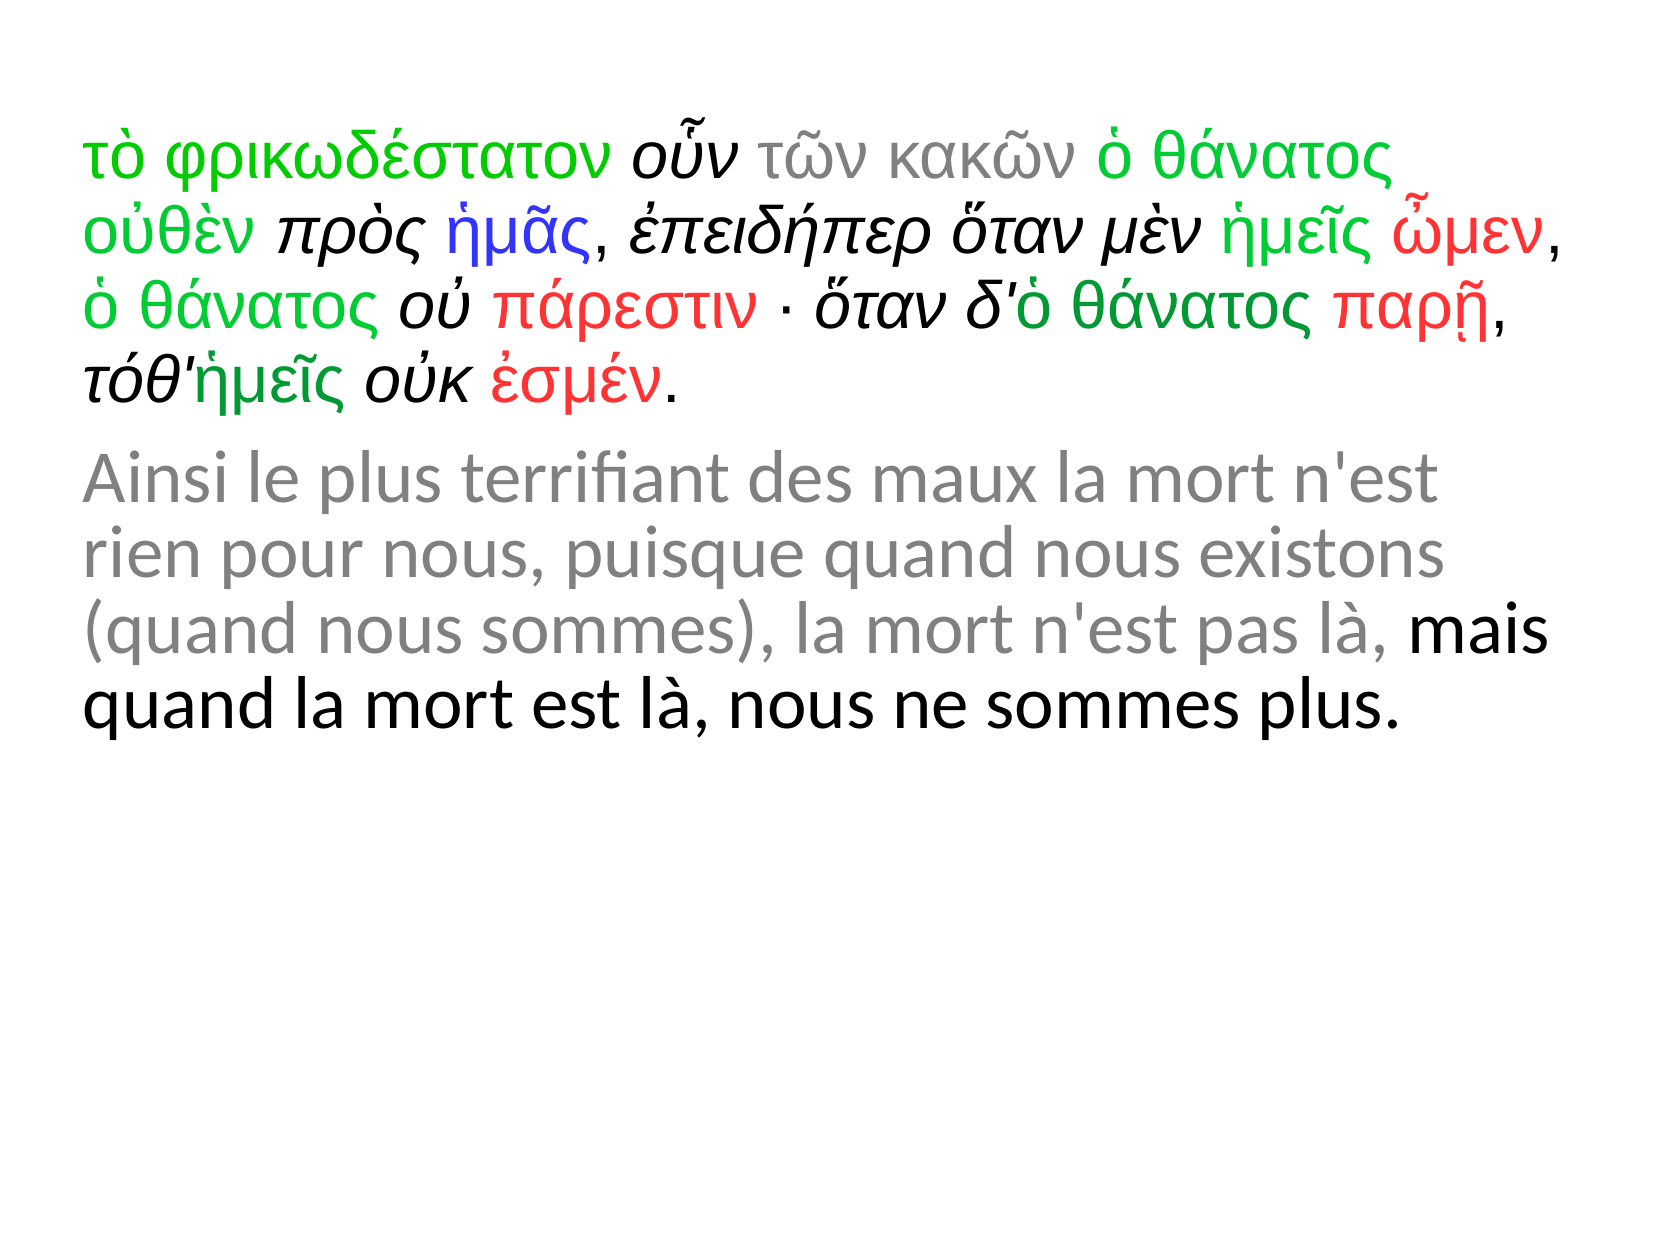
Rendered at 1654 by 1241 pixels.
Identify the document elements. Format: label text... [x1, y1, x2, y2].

list τὸ φρικωδέστατον οὗν τῶν κακῶν ὁ θάνατος οὐθὲν πρὸς ἡμᾶς, ἐπειδήπερ ὅταν μὲν ἡμεῖς ὦμεν, ὁ θάνατος οὐ πάρεστιν · ὅταν δ'ὁ θάνατος παρῇ, τόθ'ἡμεῖς οὐκ ἐσμέν. Ainsi le plus terrifiant des maux la mort n'est rien pour nous, puisque quand nous existons (quand nous sommes), la mort n'est pas là, mais quand la mort est là, nous ne sommes plus. [82, 118, 1571, 1121]
